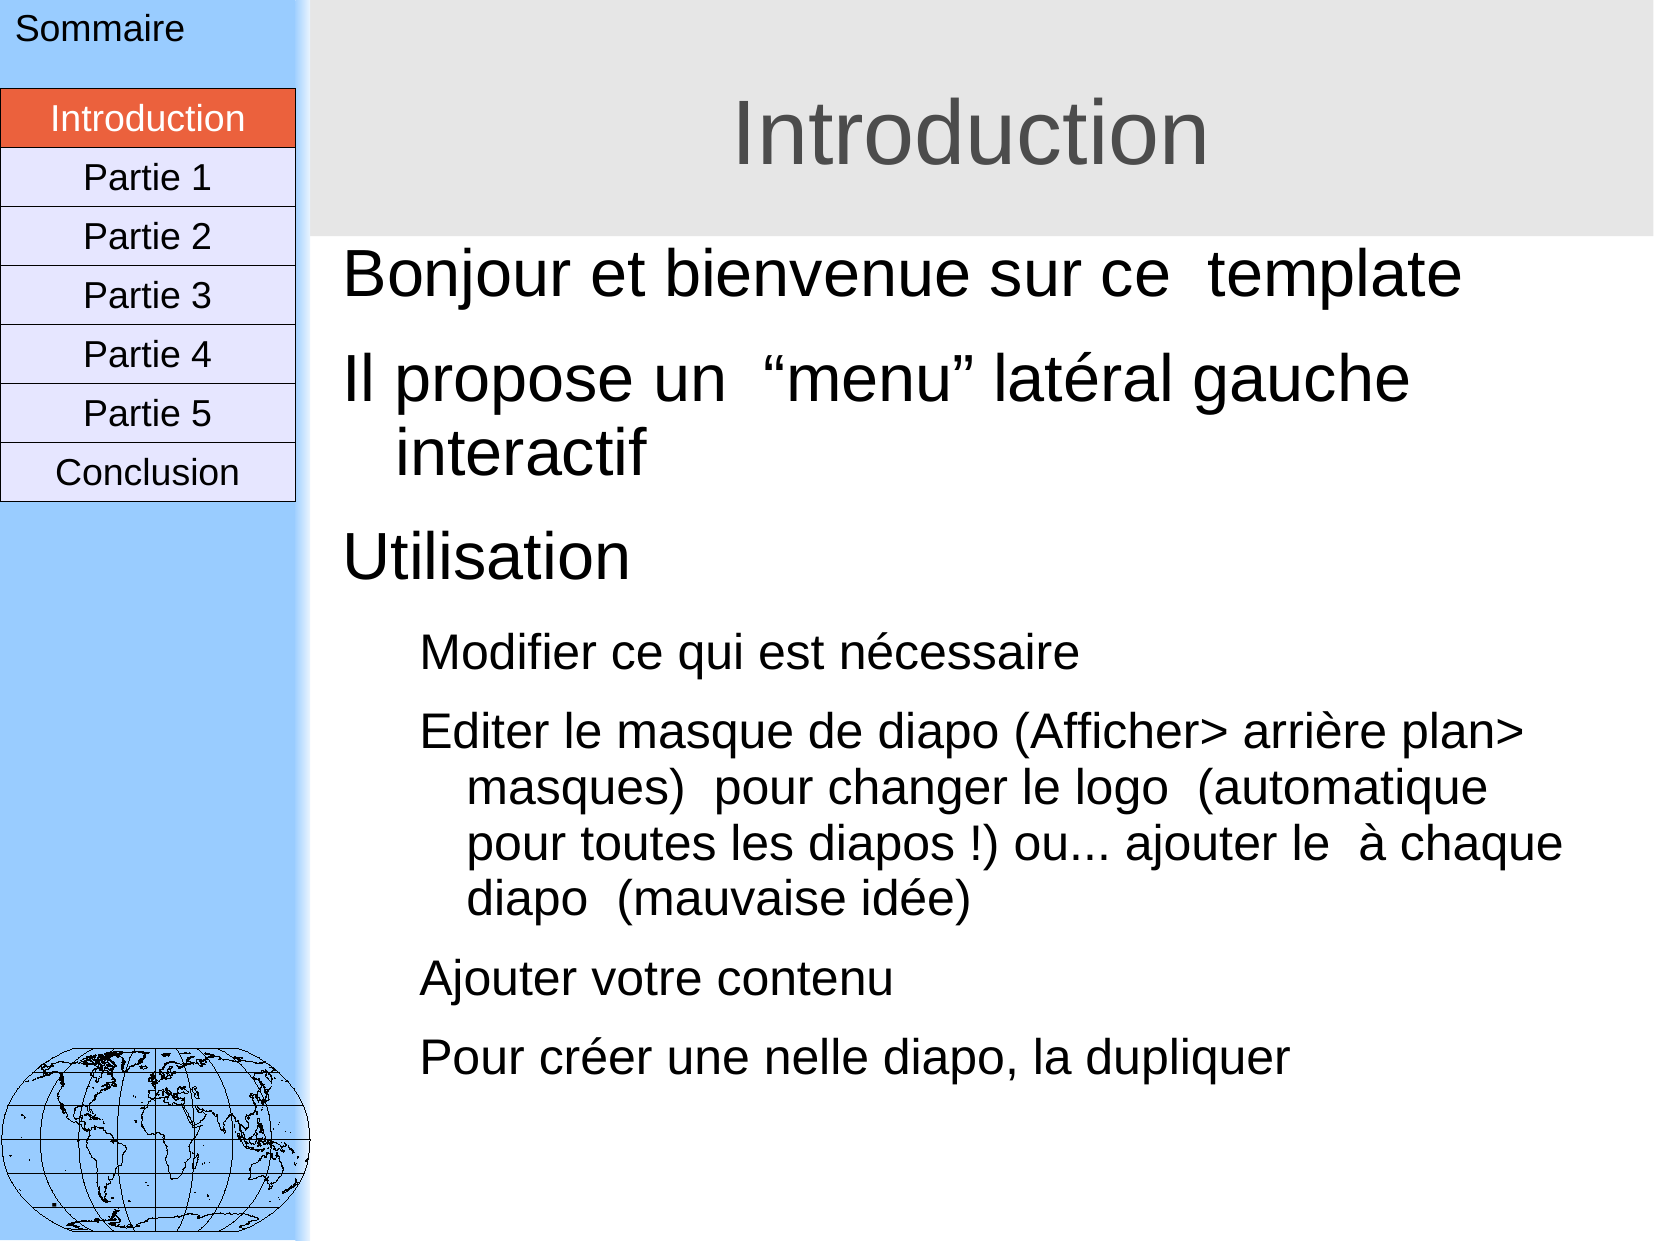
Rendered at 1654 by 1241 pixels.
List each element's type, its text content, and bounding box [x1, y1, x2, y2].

text_box Sommaire [0, 0, 311, 57]
title Introduction [348, 29, 1595, 237]
text_box Partie 5 [0, 383, 296, 442]
list Bonjour et bienvenue sur ce template Il propose un “menu” latéral gauche interactif Utilisation Modifier ce qui est nécessaire Editer le masque de diapo (Afficher> arrière plan> masques) pour changer le logo (automatique pour toutes les diapos !) ou... ajouter le à chaque diapo (mauvaise idée) Ajouter votre contenu Pour créer une nelle diapo, la dupliquer [324, 236, 1571, 1086]
text_box Partie 4 [0, 324, 296, 383]
text_box Introduction [0, 88, 296, 147]
text_box Partie 2 [0, 206, 296, 265]
text_box Conclusion [0, 442, 296, 502]
text_box Partie 1 [0, 147, 296, 206]
text_box Partie 3 [0, 265, 296, 324]
